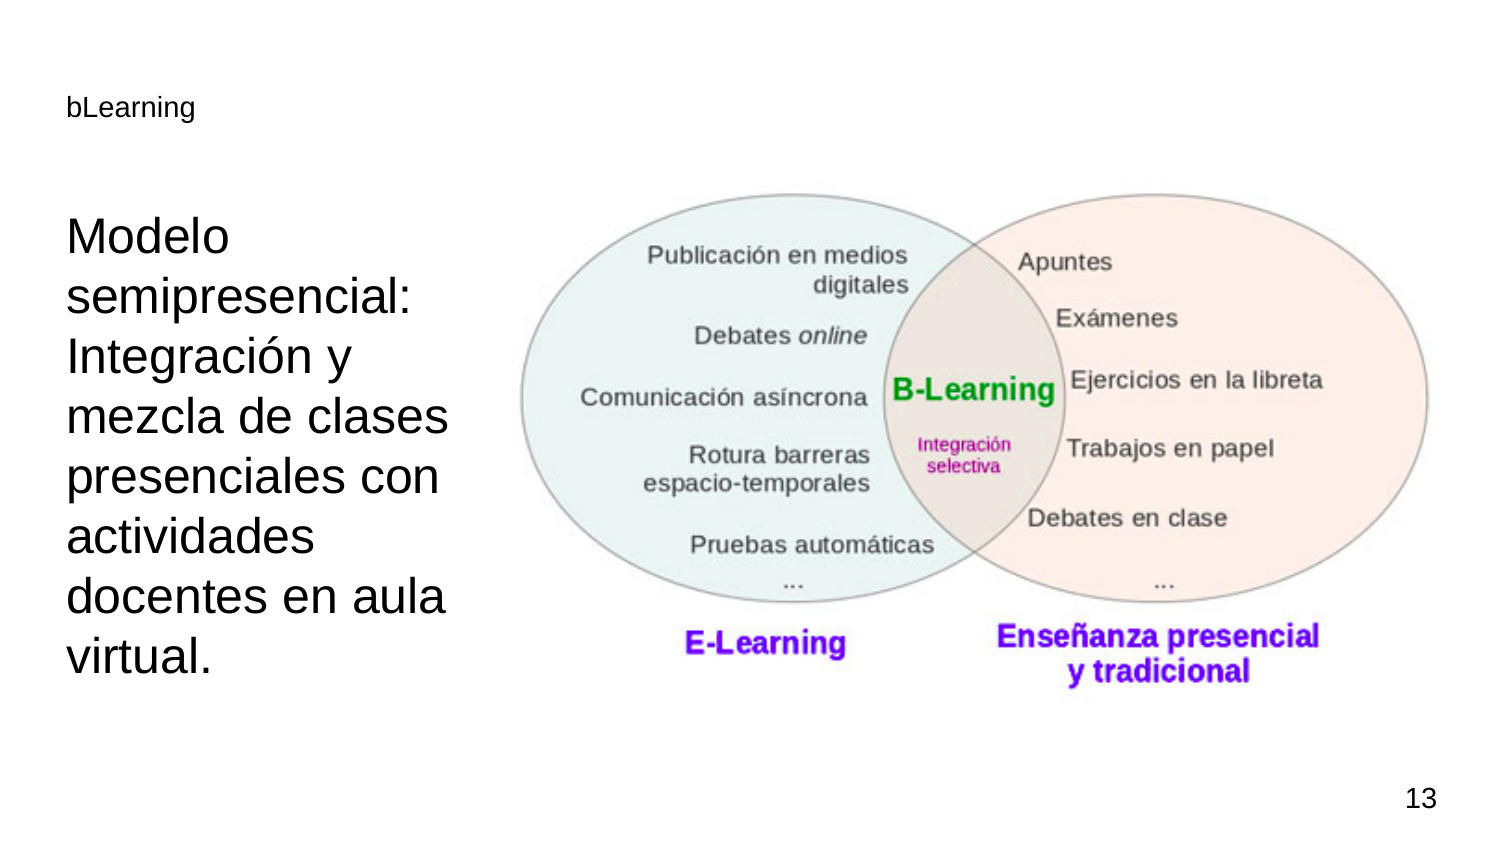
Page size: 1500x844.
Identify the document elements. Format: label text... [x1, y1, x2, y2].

list Modelo semipresencial: Integración y mezcla de clases presenciales con actividades docentes en aula virtual. [51, 189, 524, 800]
slide_number <número> [1389, 764, 1480, 830]
title bLearning [51, 72, 1449, 167]
picture [511, 166, 1439, 709]
